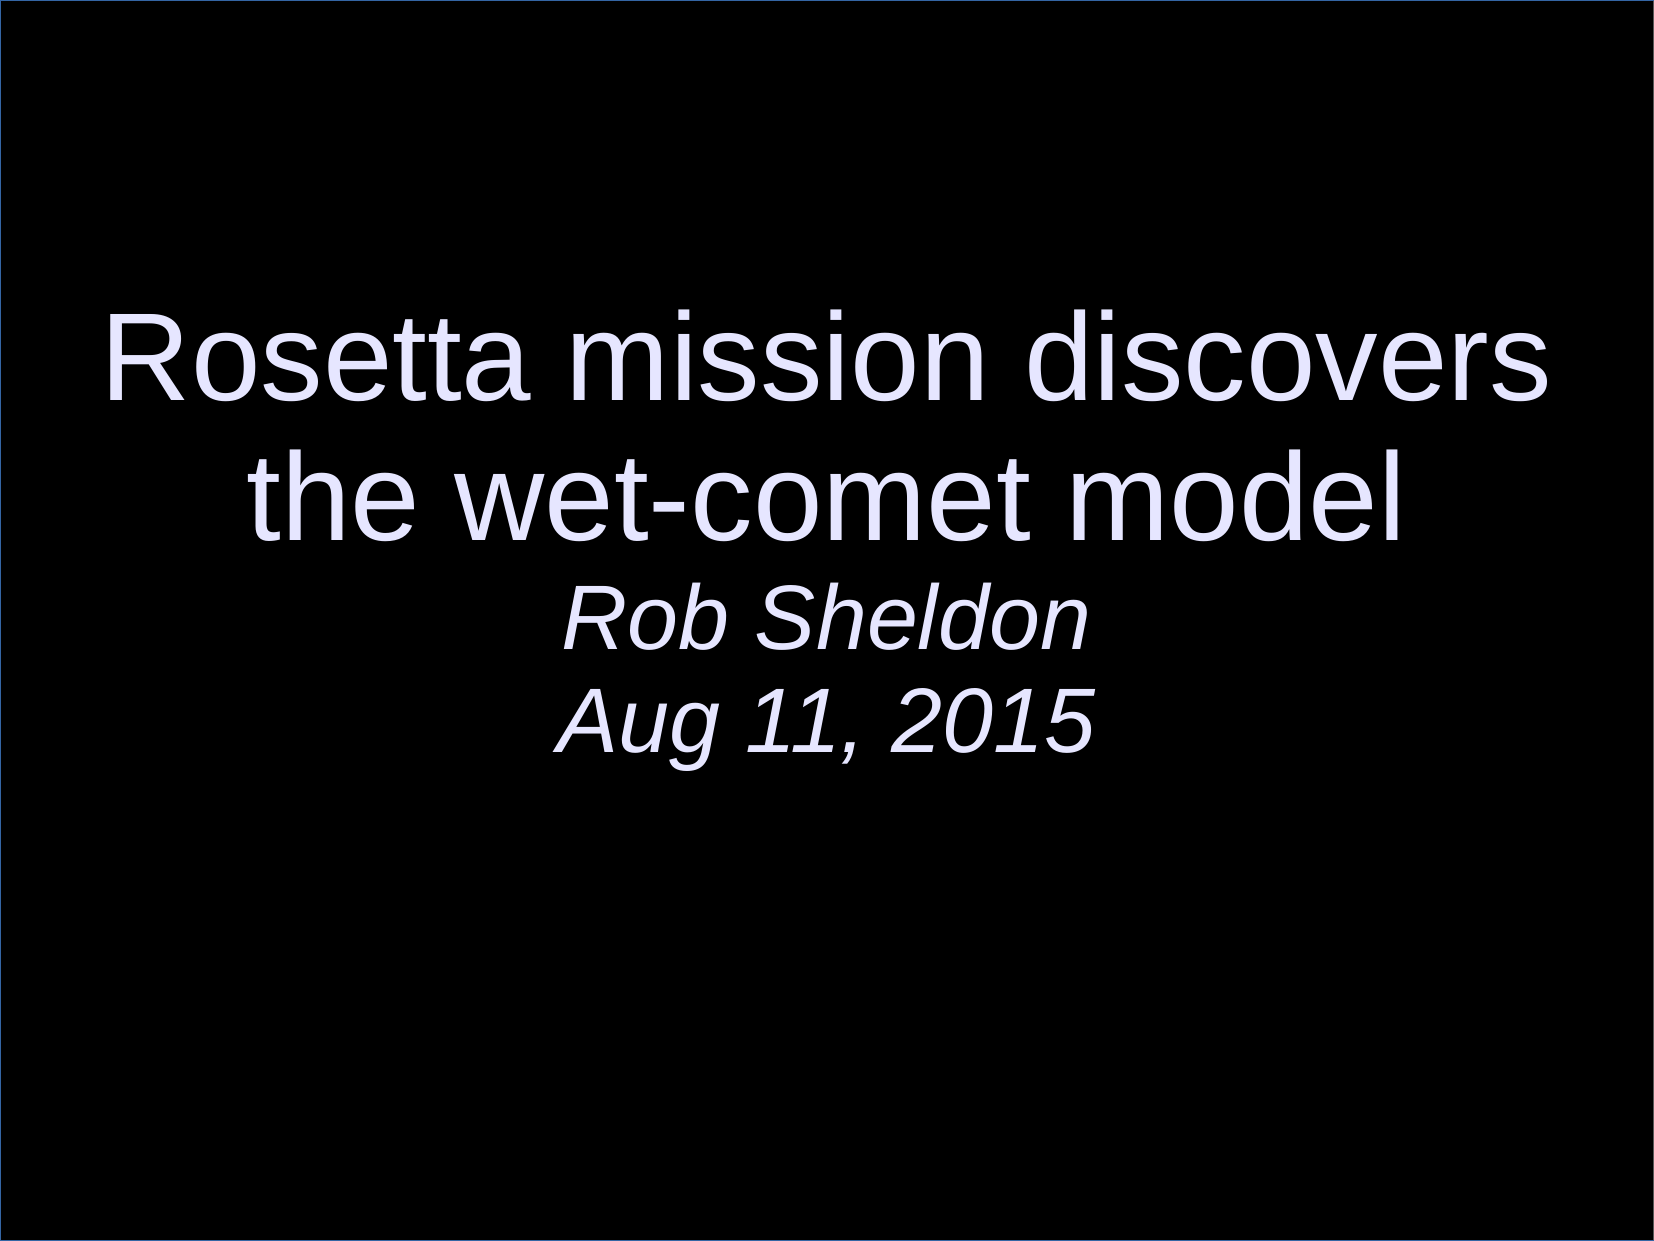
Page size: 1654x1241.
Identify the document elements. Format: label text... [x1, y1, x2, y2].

subtitle Rosetta mission discovers the wet-comet model Rob Sheldon Aug 11, 2015 [82, 49, 1571, 1010]
